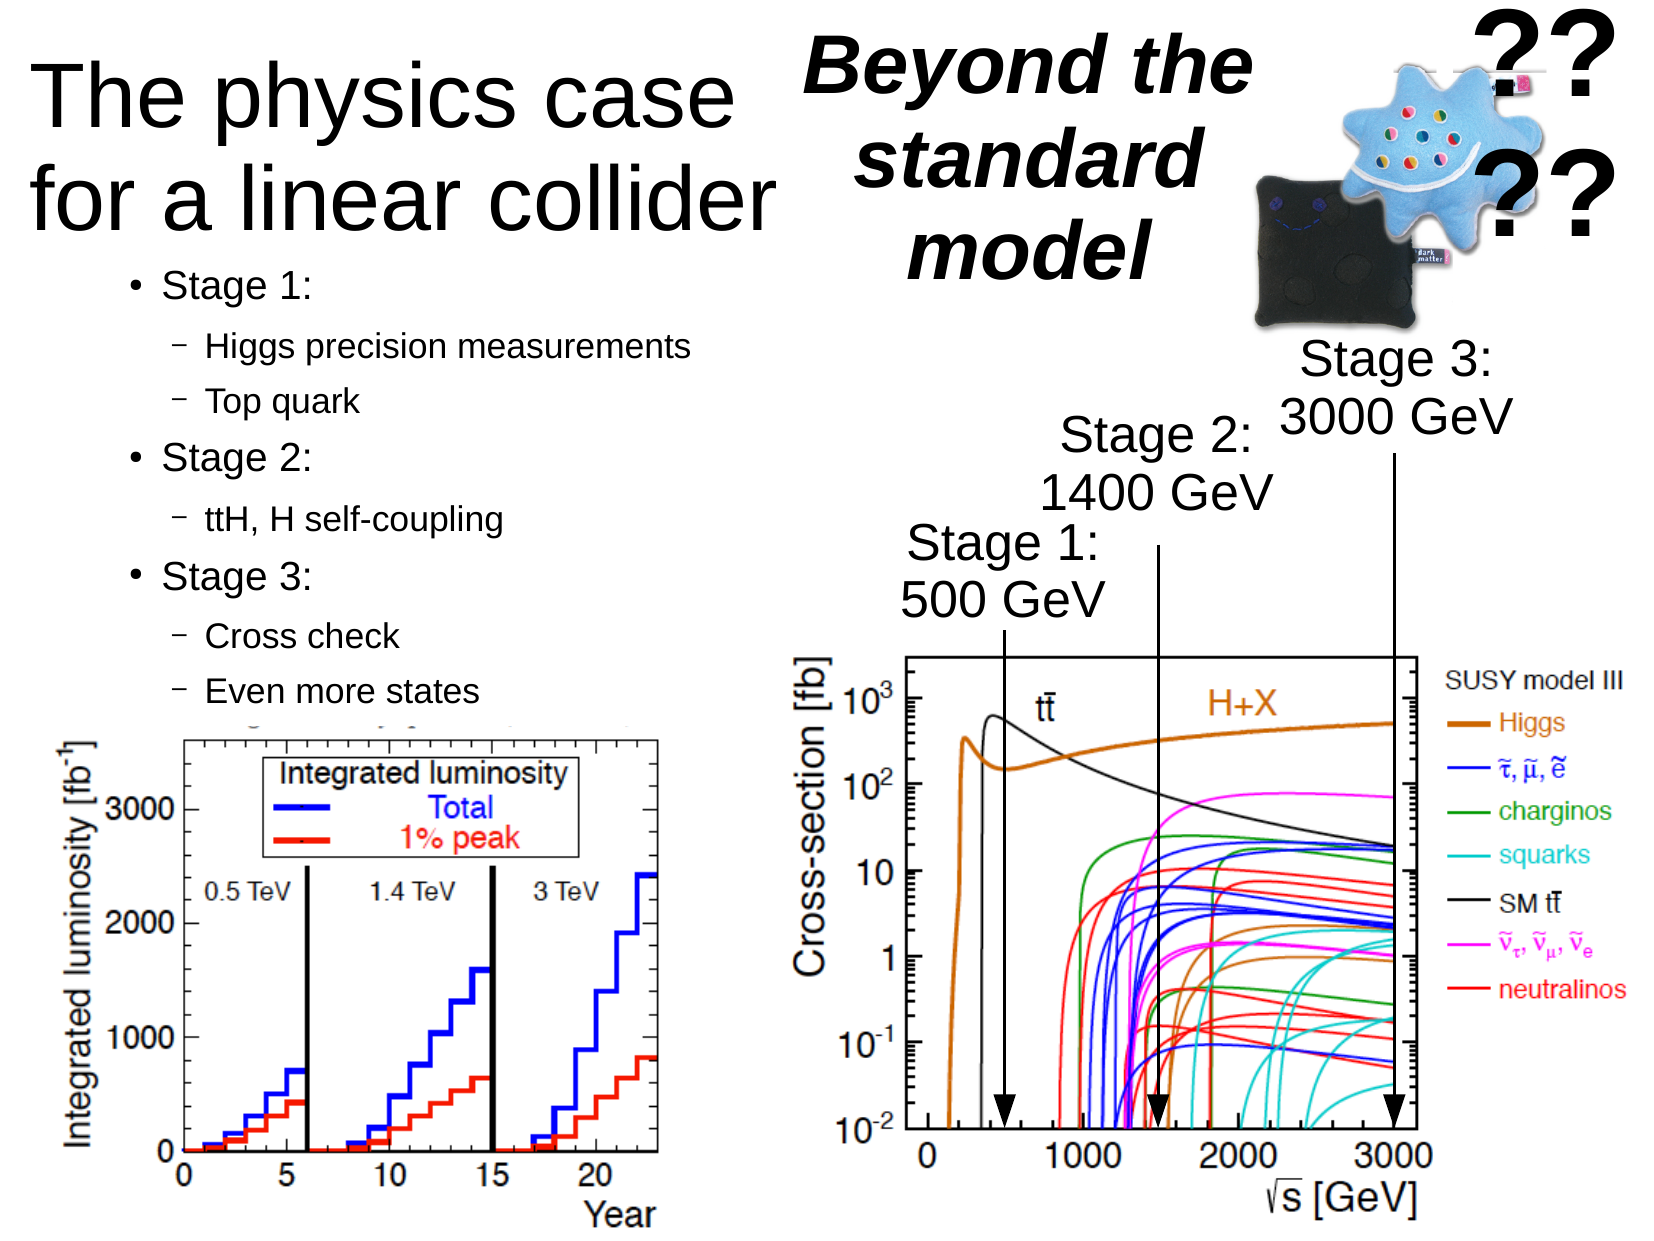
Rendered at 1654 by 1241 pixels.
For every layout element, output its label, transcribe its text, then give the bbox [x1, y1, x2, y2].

text_box Stage 1: 500 GeV [881, 505, 1125, 641]
picture [29, 726, 690, 1241]
list Stage 1: Higgs precision measurements Top quark Stage 2: ttH, H self-coupling Stage 3: Cross check Even more states [118, 262, 846, 716]
text_box Stage 3: 3000 GeV [1259, 322, 1533, 454]
text_box Stage 2: 1400 GeV [1017, 397, 1296, 533]
picture [1247, 62, 1458, 348]
text_box Beyond the standard model [759, 11, 1300, 306]
title The physics case for a linear collider [29, 43, 759, 251]
text_box ???? [1454, 0, 1653, 271]
picture [779, 630, 1649, 1235]
